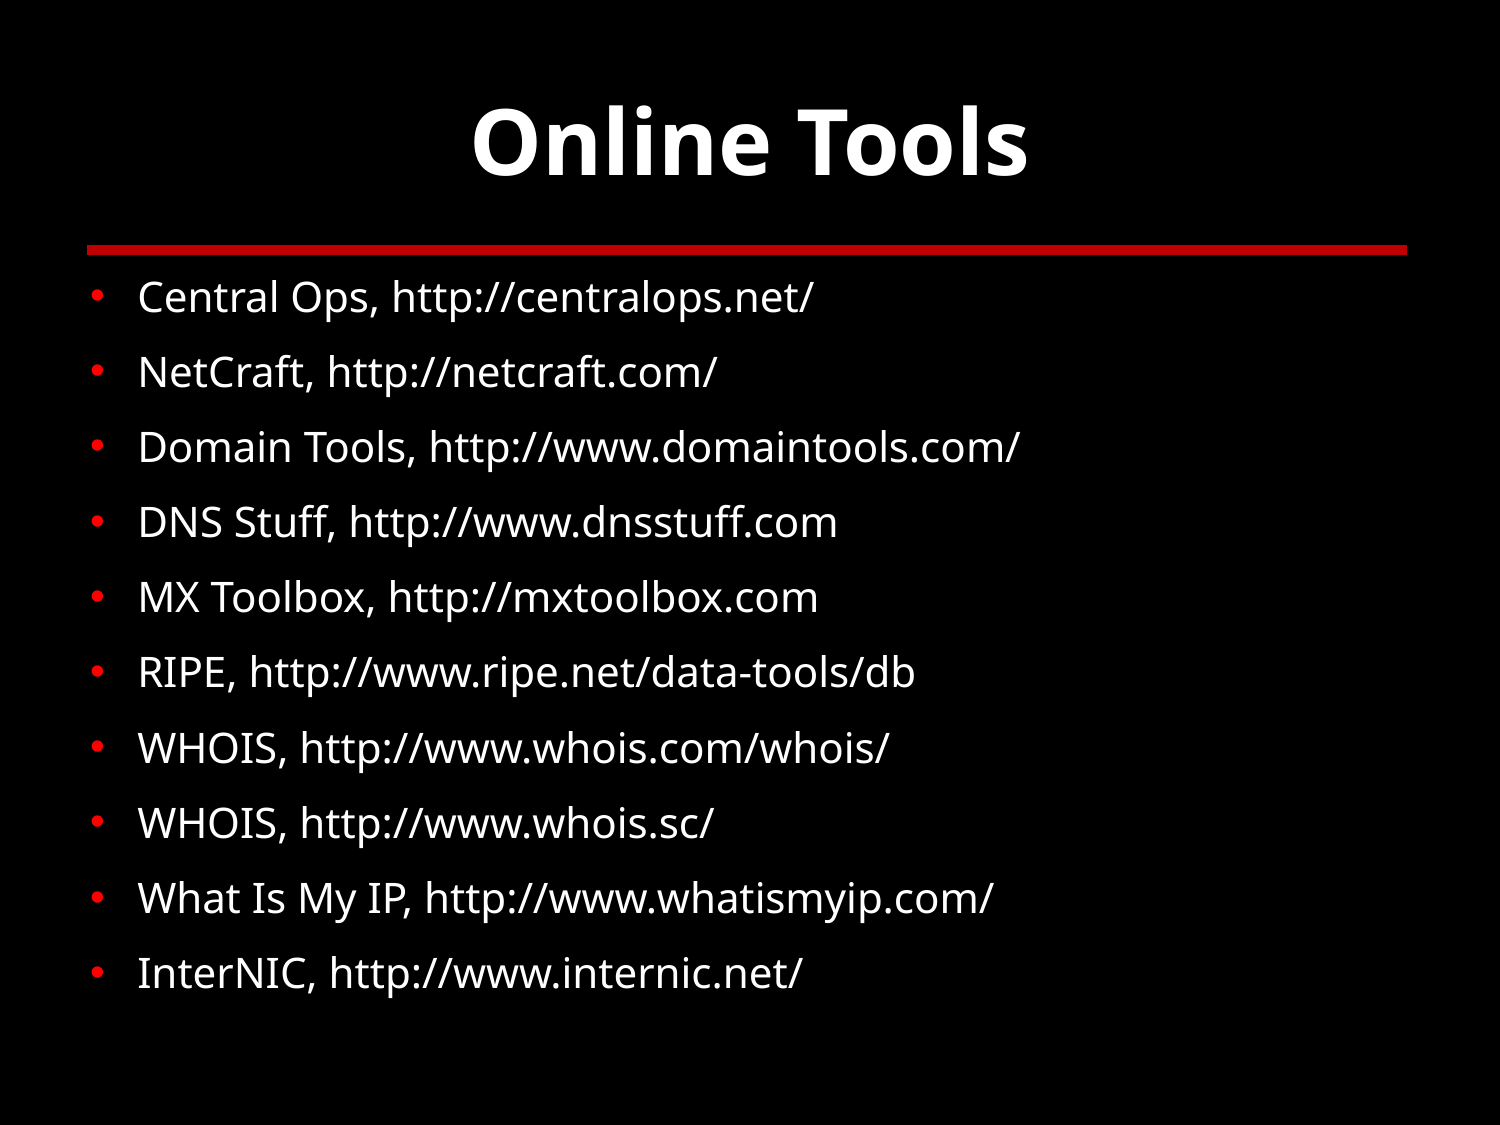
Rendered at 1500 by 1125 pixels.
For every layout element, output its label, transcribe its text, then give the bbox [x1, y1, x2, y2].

title Online Tools [75, 45, 1425, 233]
list Central Ops, http://centralops.net/ NetCraft, http://netcraft.com/ Domain Tools, http://www.domaintools.com/ DNS Stuff, http://www.dnsstuff.com MX Toolbox, http://mxtoolbox.com RIPE, http://www.ripe.net/data-tools/db WHOIS, http://www.whois.com/whois/ WHOIS, http://www.whois.sc/ What Is My IP, http://www.whatismyip.com/ InterNIC, http://www.internic.net/ [75, 262, 1425, 1005]
